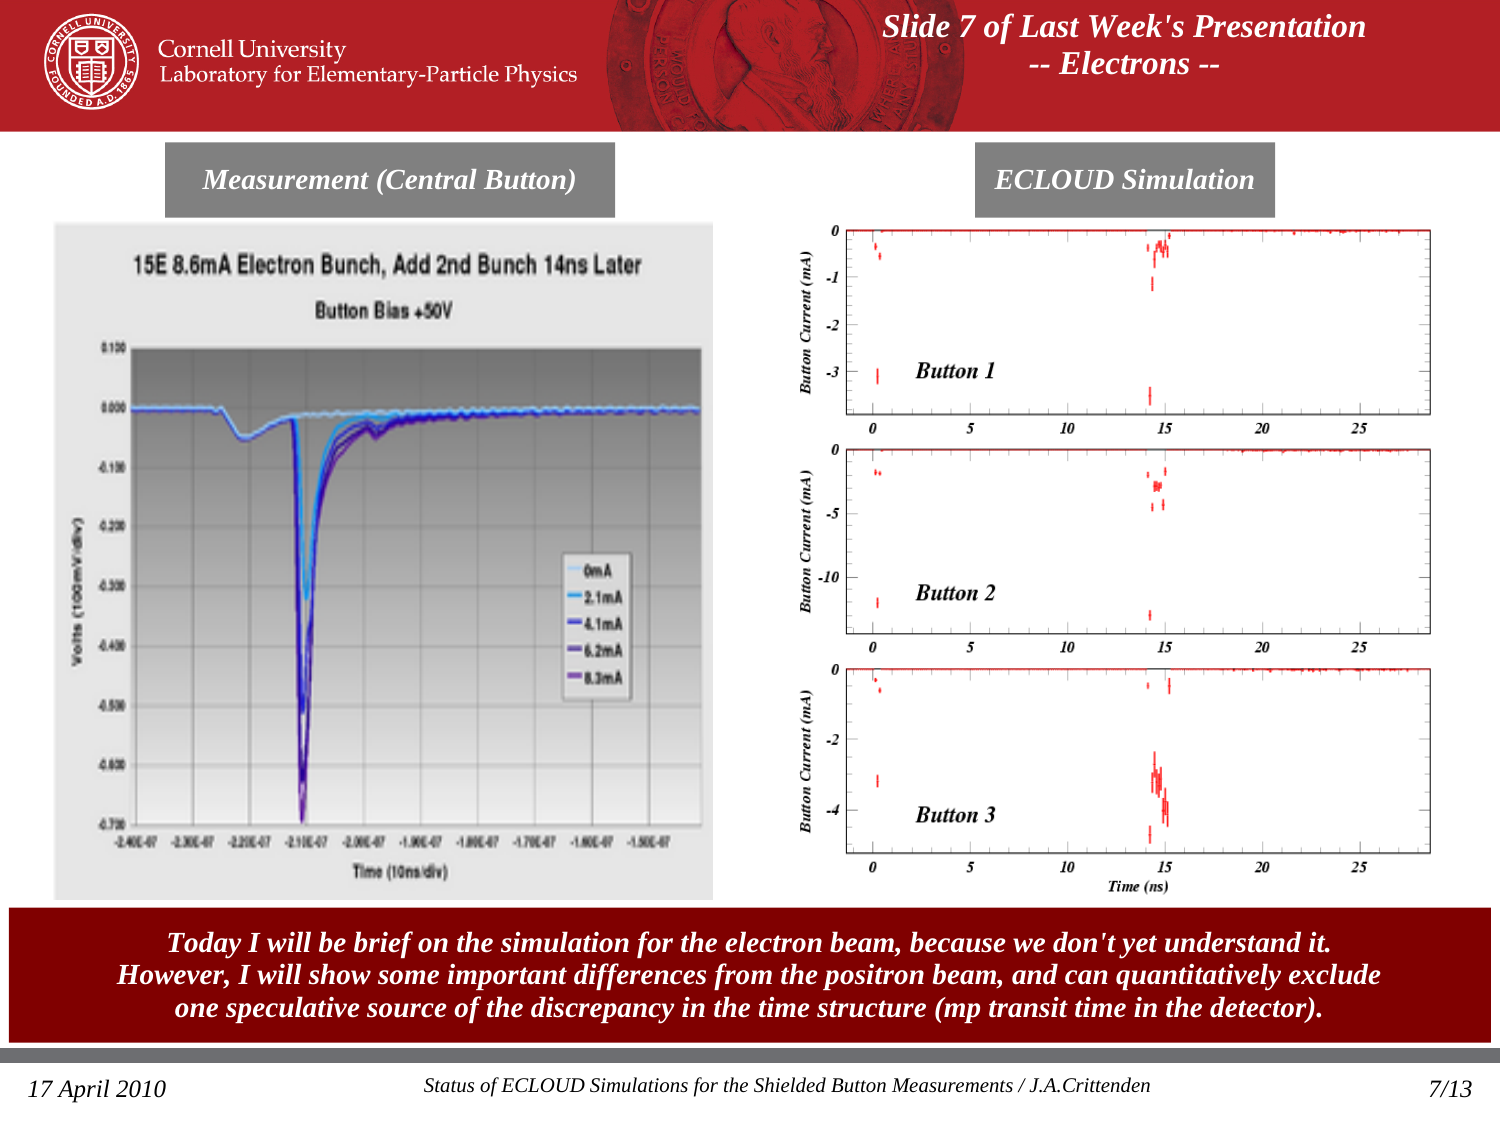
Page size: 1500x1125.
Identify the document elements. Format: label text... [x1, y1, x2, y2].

picture [0, 0, 1500, 132]
text_box ECLOUD Simulation [975, 142, 1276, 218]
text_box Slide 7 of Last Week's Presentation -- Electrons -- [749, 0, 1500, 113]
text_box Today I will be brief on the simulation for the electron beam, because we don't yet understand it. However, I will show some important differences from the positron beam, and can quantitatively exclude one speculative source of the discrepancy in the time structure (mp transit time in the detector). [8, 907, 1491, 1043]
picture [787, 220, 1448, 901]
picture [52, 220, 713, 901]
text_box Measurement (Central Button) [165, 142, 616, 218]
